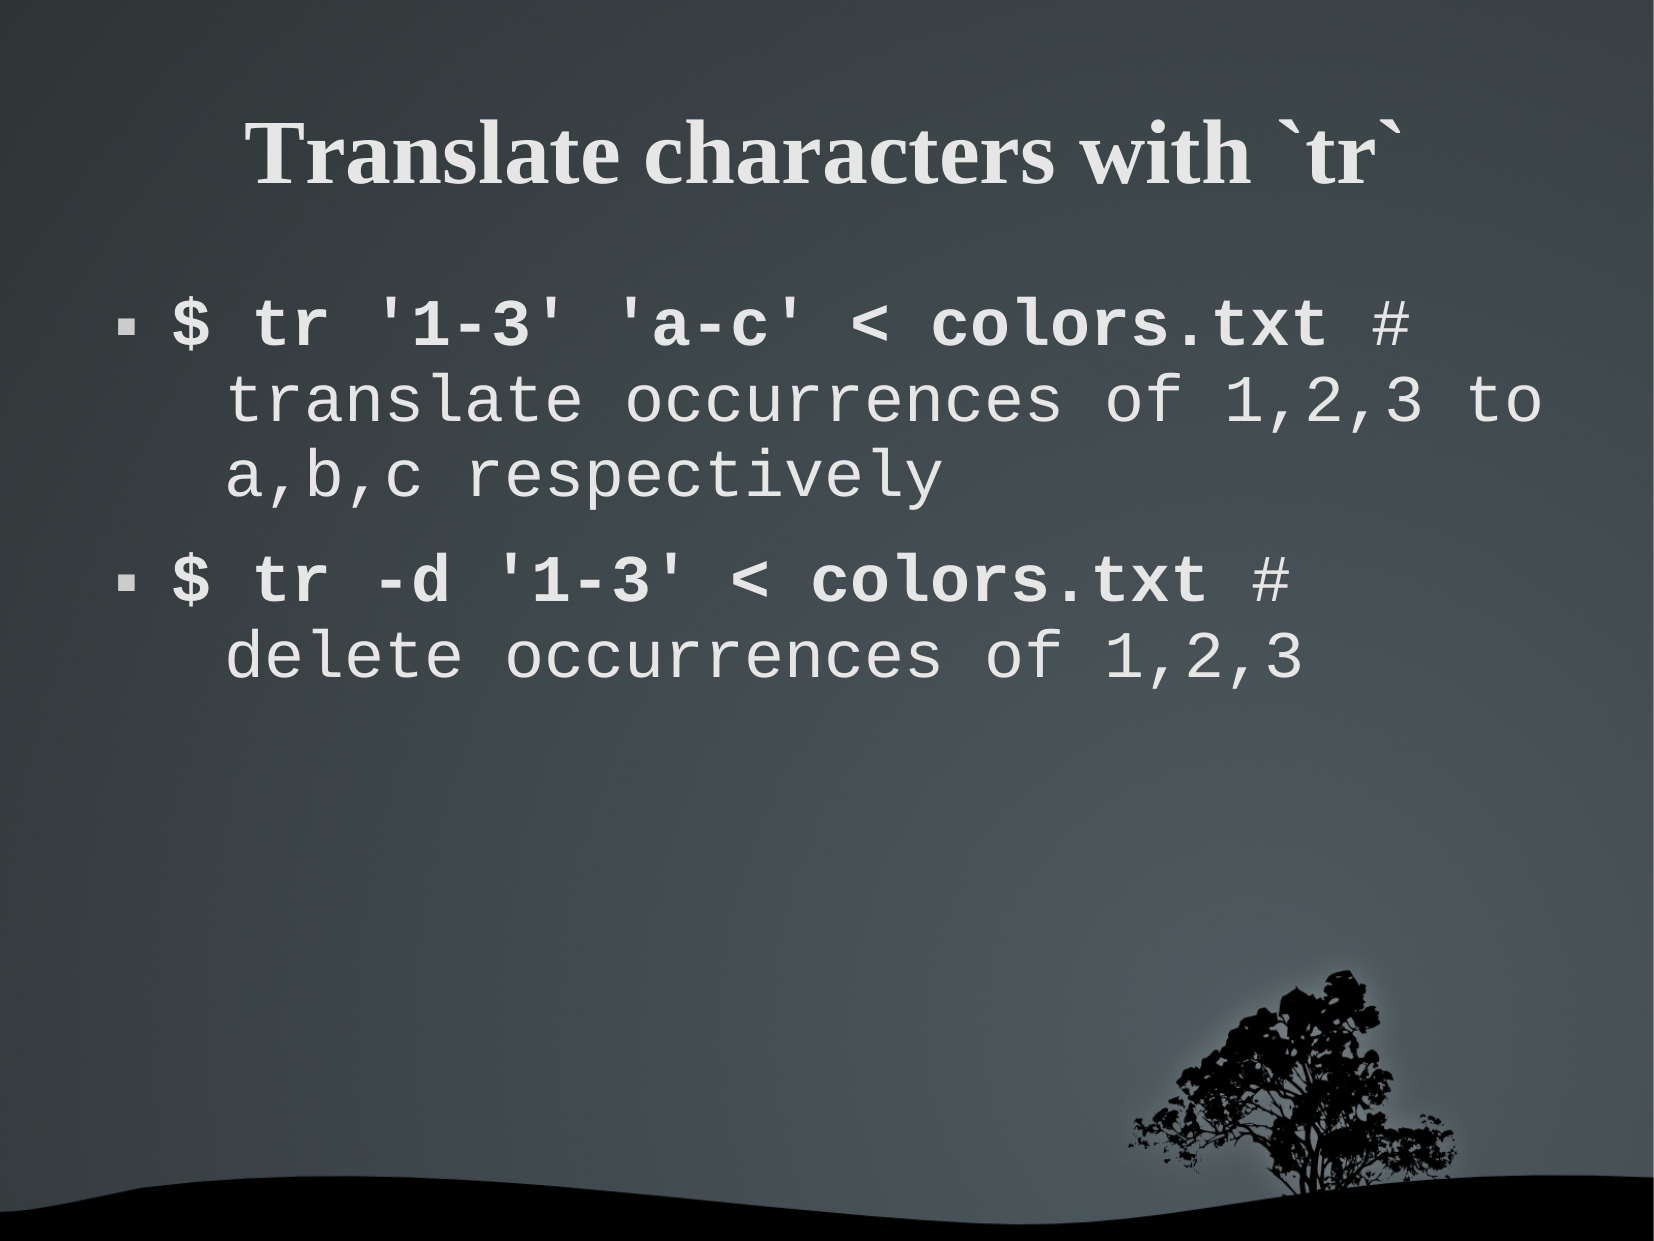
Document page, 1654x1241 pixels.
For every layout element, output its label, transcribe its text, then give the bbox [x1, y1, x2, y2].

picture [0, 0, 1654, 1241]
list $ tr '1-3' 'a-c' < colors.txt # translate occurrences of 1,2,3 to a,b,c respectively $ tr -d '1-3' < colors.txt # delete occurrences of 1,2,3 [82, 290, 1571, 1109]
title Translate characters with `tr` [82, 49, 1571, 257]
